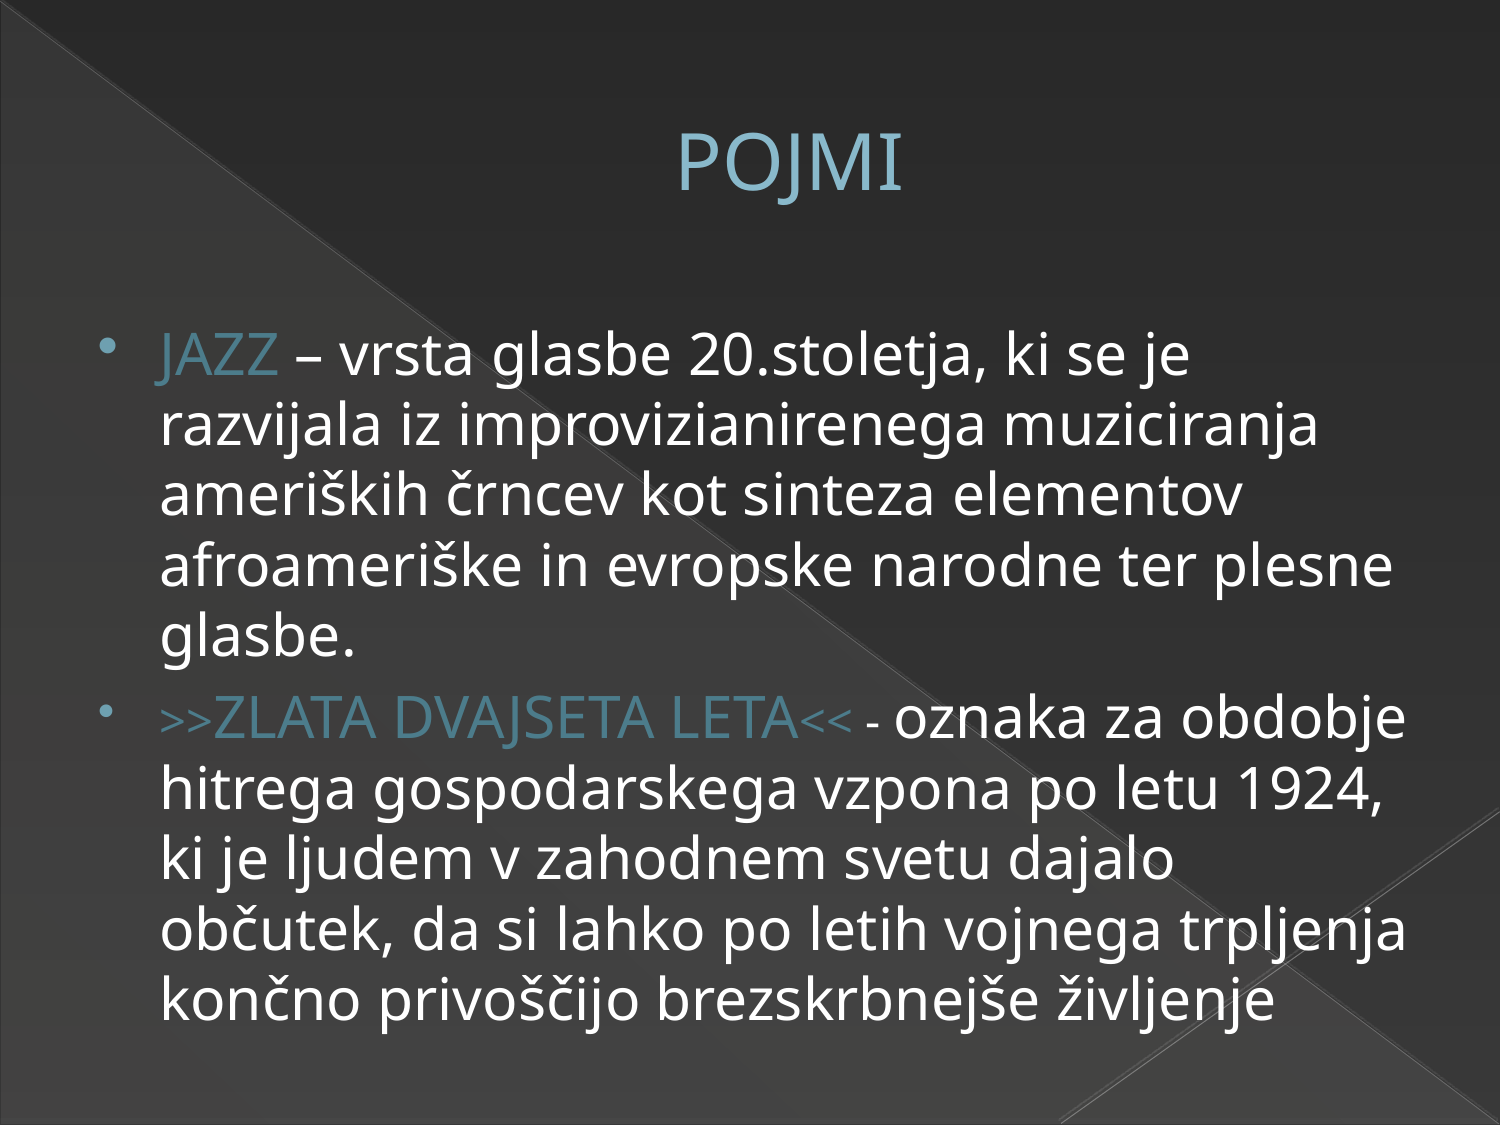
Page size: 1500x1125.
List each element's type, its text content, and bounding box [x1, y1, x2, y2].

title POJMI [75, 43, 1425, 274]
list JAZZ – vrsta glasbe 20.stoletja, ki se je razvijala iz improvizianirenega muziciranja ameriških črncev kot sinteza elementov afroameriške in evropske narodne ter plesne glasbe. >>ZLATA DVAJSETA LETA<< - oznaka za obdobje hitrega gospodarskega vzpona po letu 1924, ki je ljudem v zahodnem svetu dajalo občutek, da si lahko po letih vojnega trpljenja končno privoščijo brezskrbnejše življenje [75, 308, 1425, 1059]
